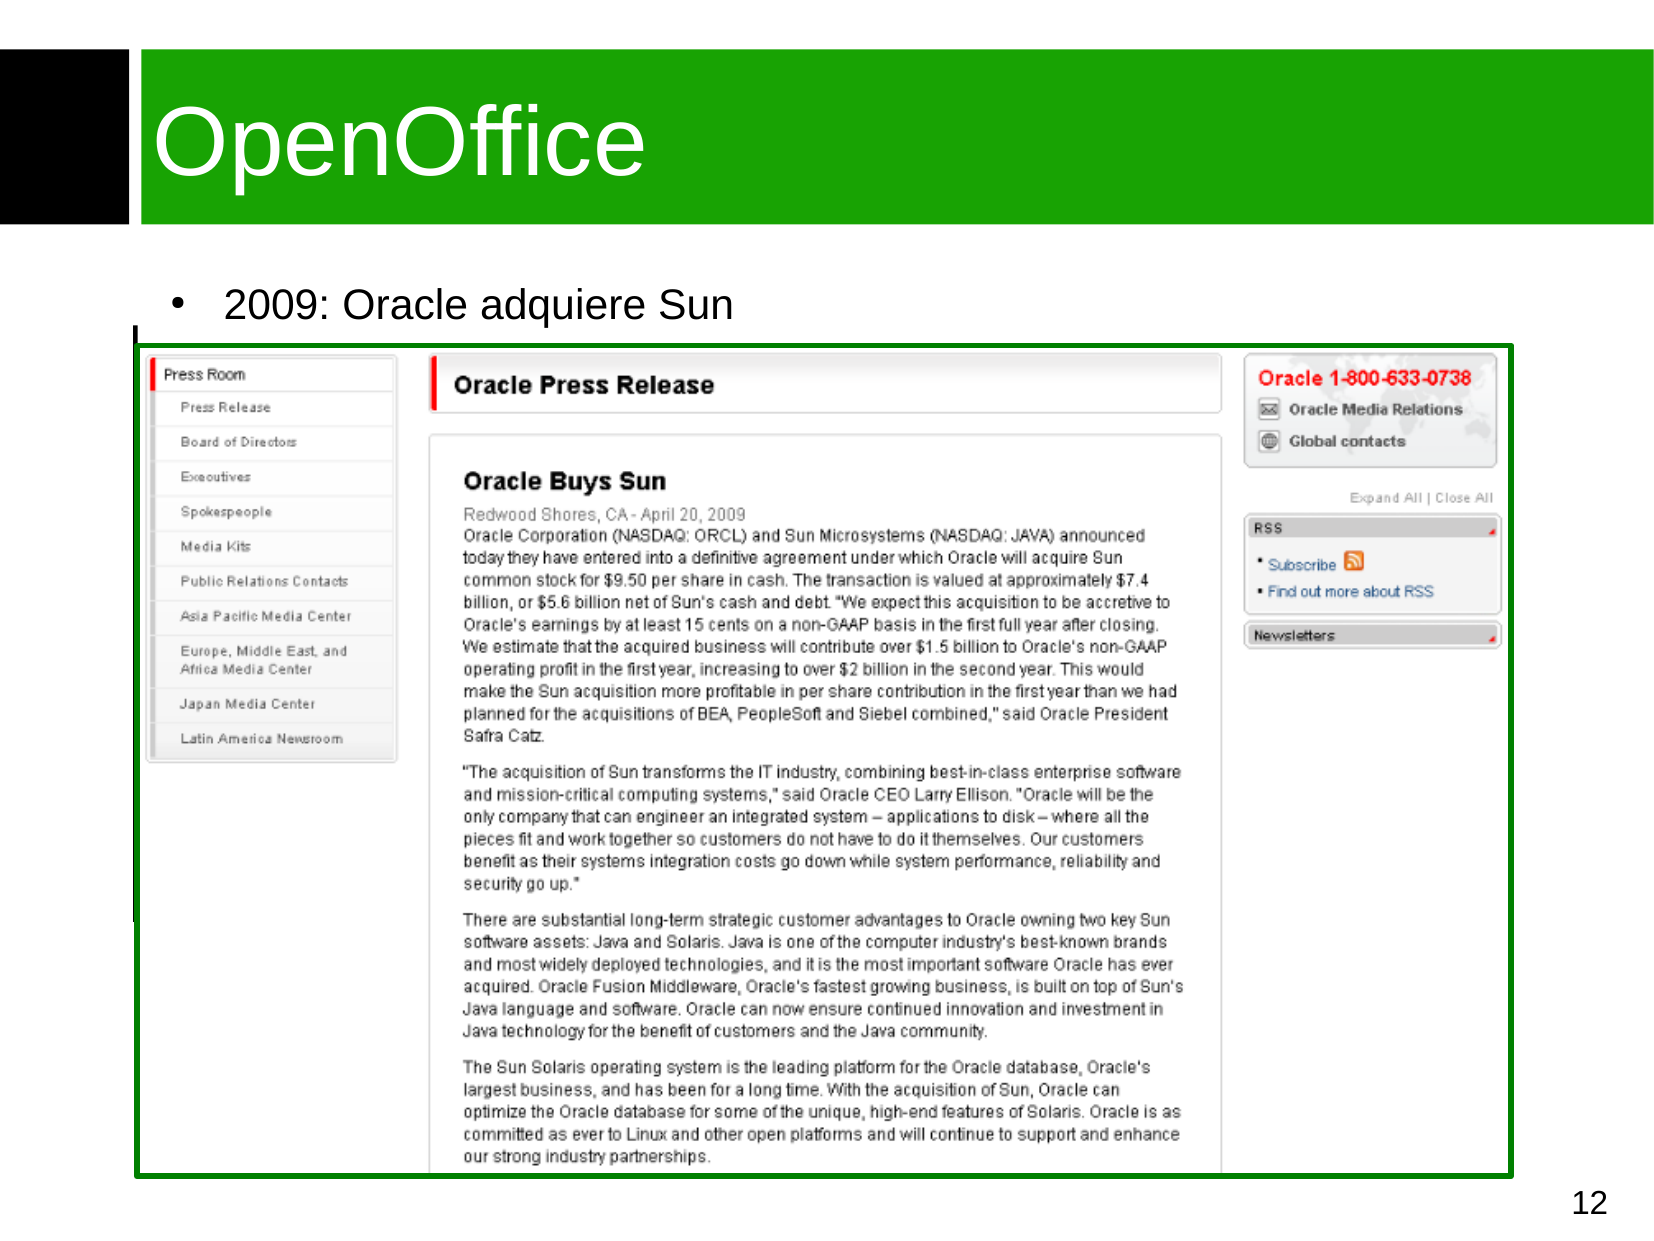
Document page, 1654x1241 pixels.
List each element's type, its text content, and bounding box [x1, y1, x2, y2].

picture [139, 348, 1509, 1174]
title OpenOffice [152, 72, 1654, 211]
list 2009: Oracle adquiere Sun [152, 280, 1536, 1097]
